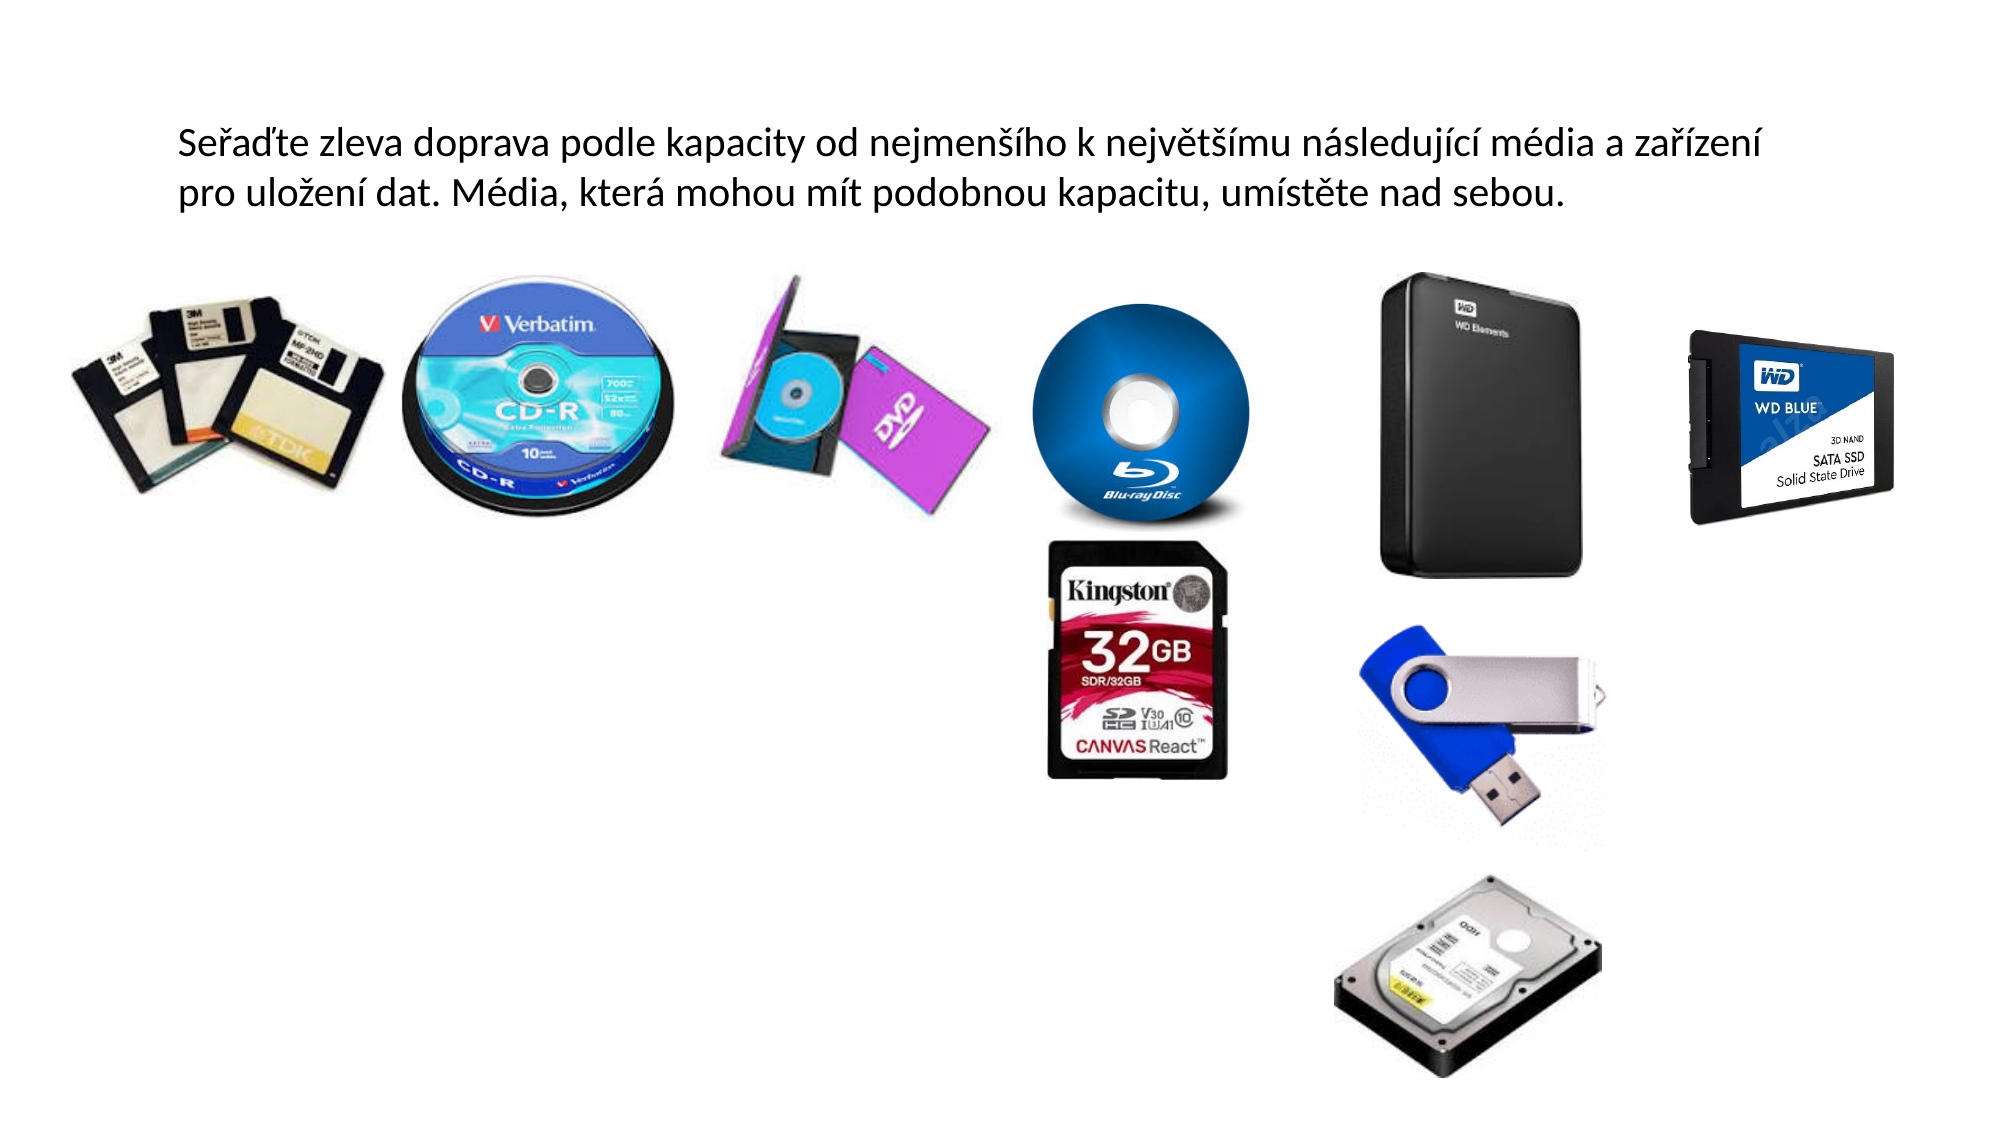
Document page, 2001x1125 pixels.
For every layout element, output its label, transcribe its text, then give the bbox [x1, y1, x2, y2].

picture [1379, 272, 1583, 579]
picture [1688, 330, 1894, 526]
picture [401, 259, 1255, 532]
picture [1334, 873, 1602, 1078]
picture [1047, 539, 1229, 780]
text_box Seřaďte zleva doprava podle kapacity od nejmenšího k největšímu následující média a zařízení pro uložení dat. Média, která mohou mít podobnou kapacitu, umístěte nad sebou. [163, 107, 1814, 223]
picture [70, 295, 387, 499]
picture [1358, 601, 1607, 851]
